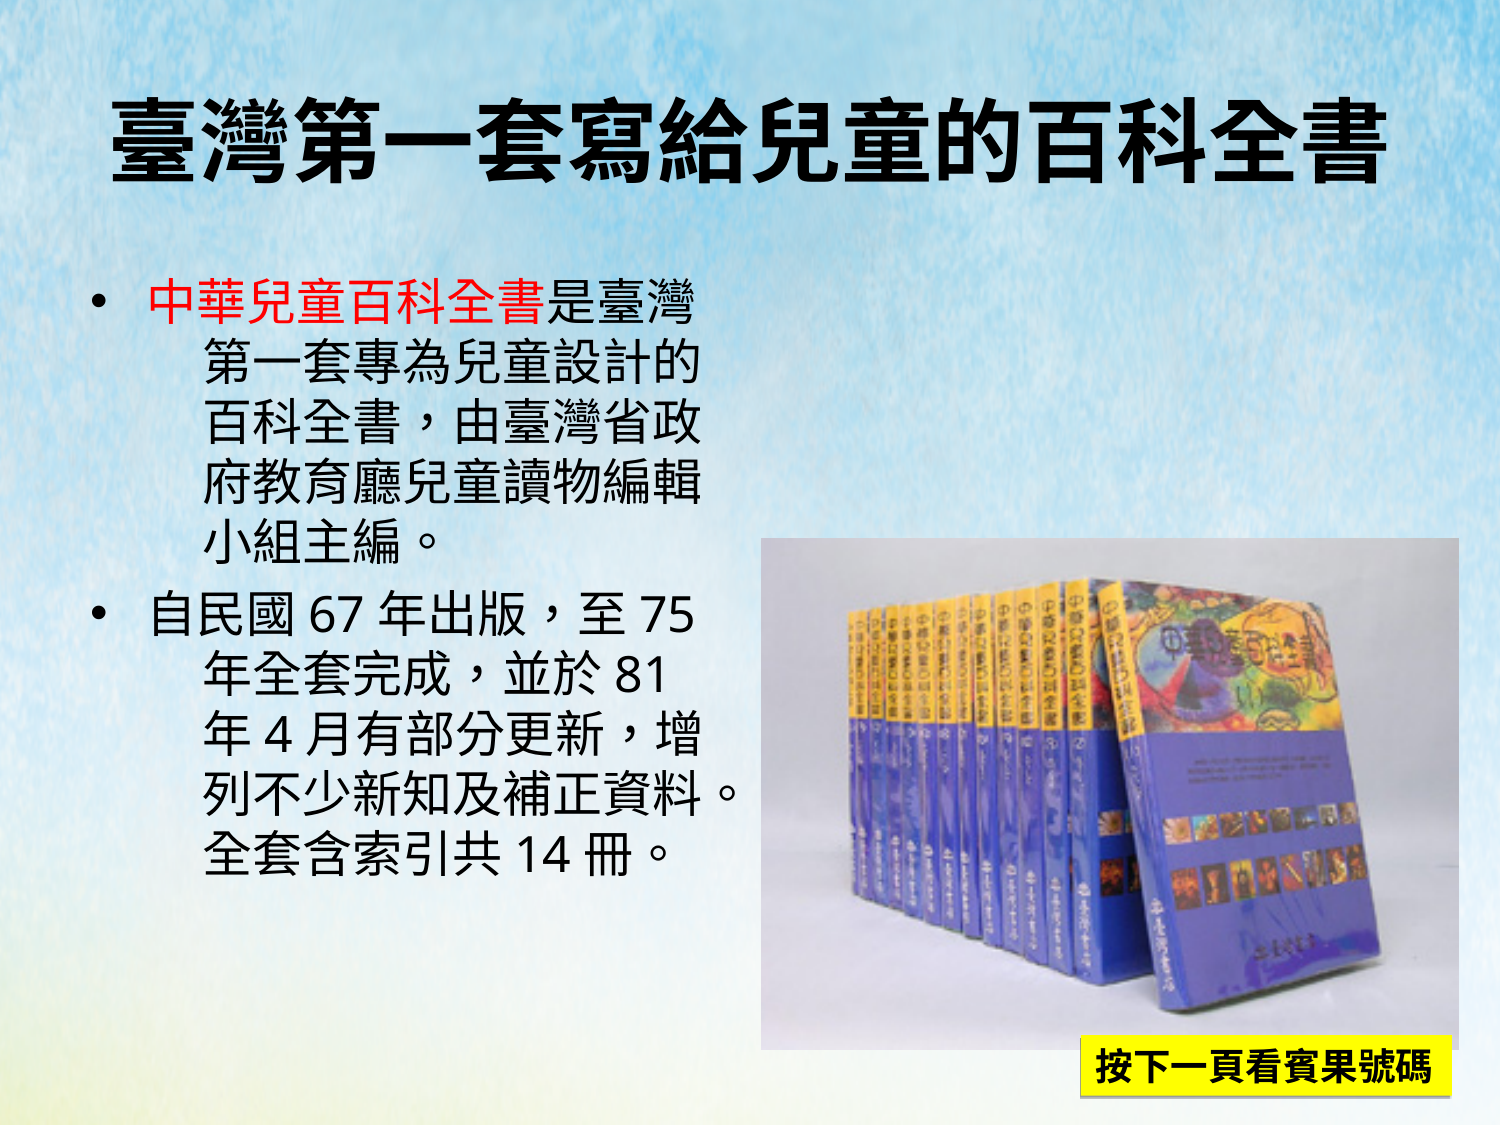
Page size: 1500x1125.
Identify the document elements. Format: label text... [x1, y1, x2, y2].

list 中華兒童百科全書是臺灣第一套專為兒童設計的百科全書，由臺灣省政府教育廳兒童讀物編輯小組主編。 自民國67年出版，至75年全套完成，並於81年4月有部分更新，增列不少新知及補正資料。全套含索引共14冊。 [75, 262, 739, 1005]
picture [761, 538, 1459, 1050]
title 臺灣第一套寫給兒童的百科全書 [75, 45, 1426, 233]
text_box 按下一頁看賓果號碼 [1080, 1035, 1452, 1096]
